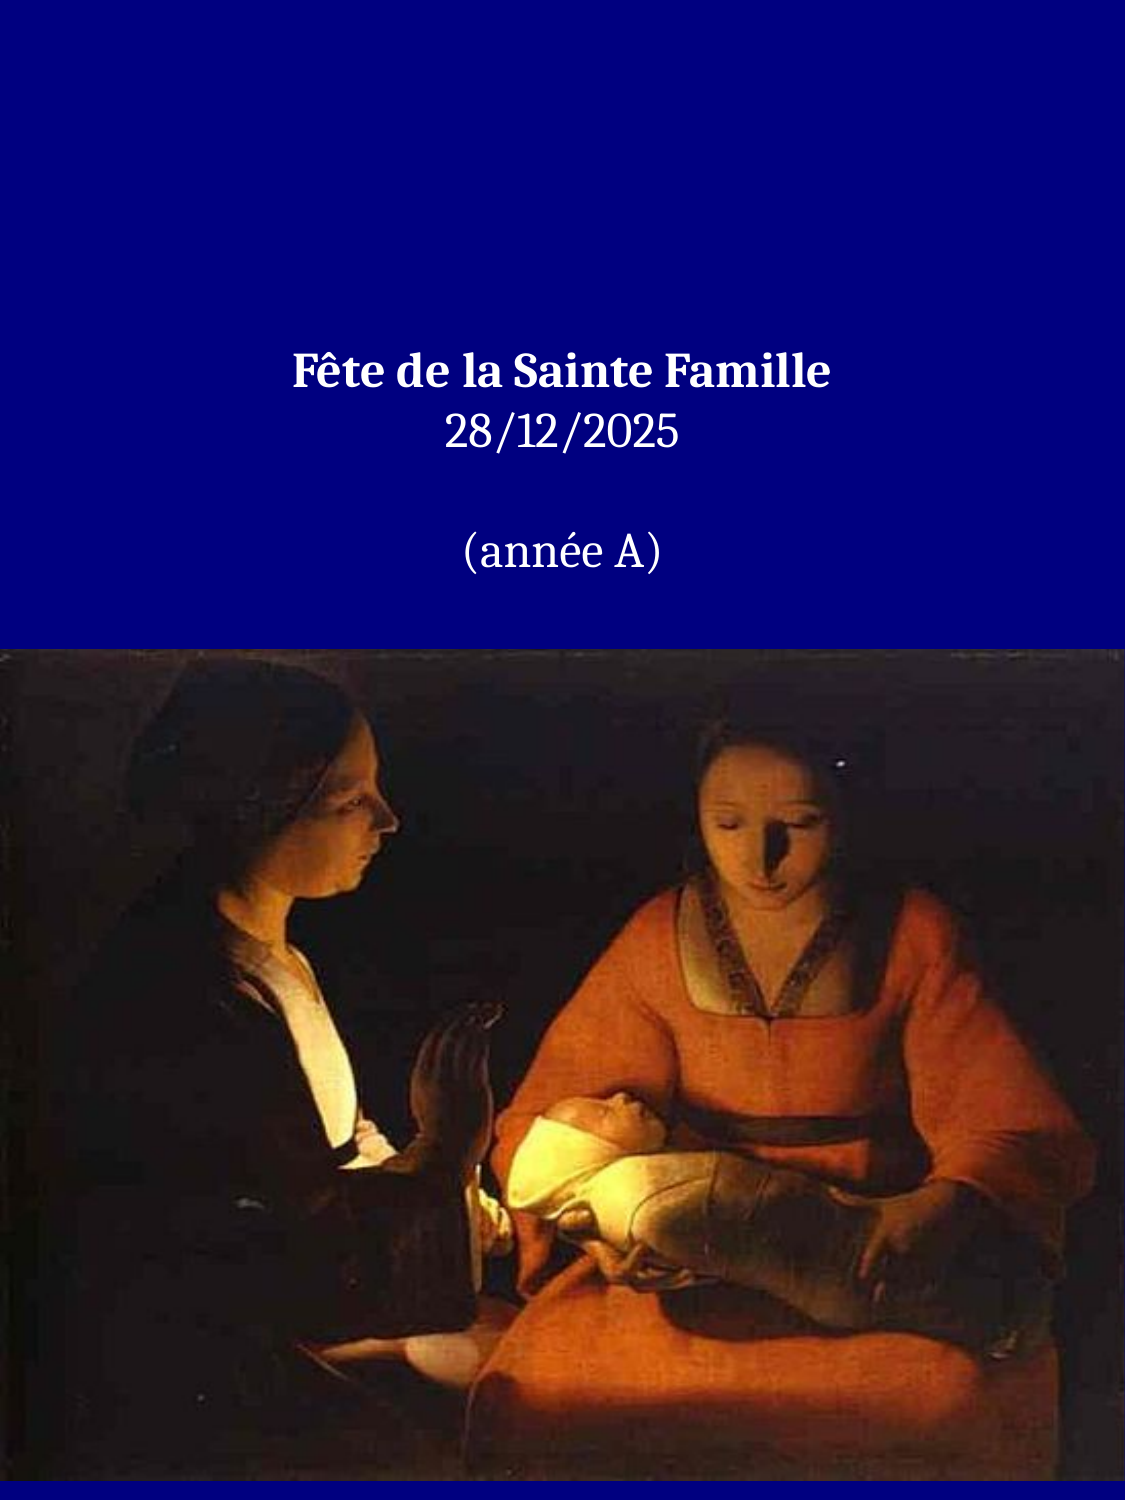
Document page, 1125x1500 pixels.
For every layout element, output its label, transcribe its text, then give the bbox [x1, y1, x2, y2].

chart [0, 649, 1125, 1482]
text_box Fête de la Sainte Famille 28/12/2025 (année A) [0, 329, 1125, 646]
